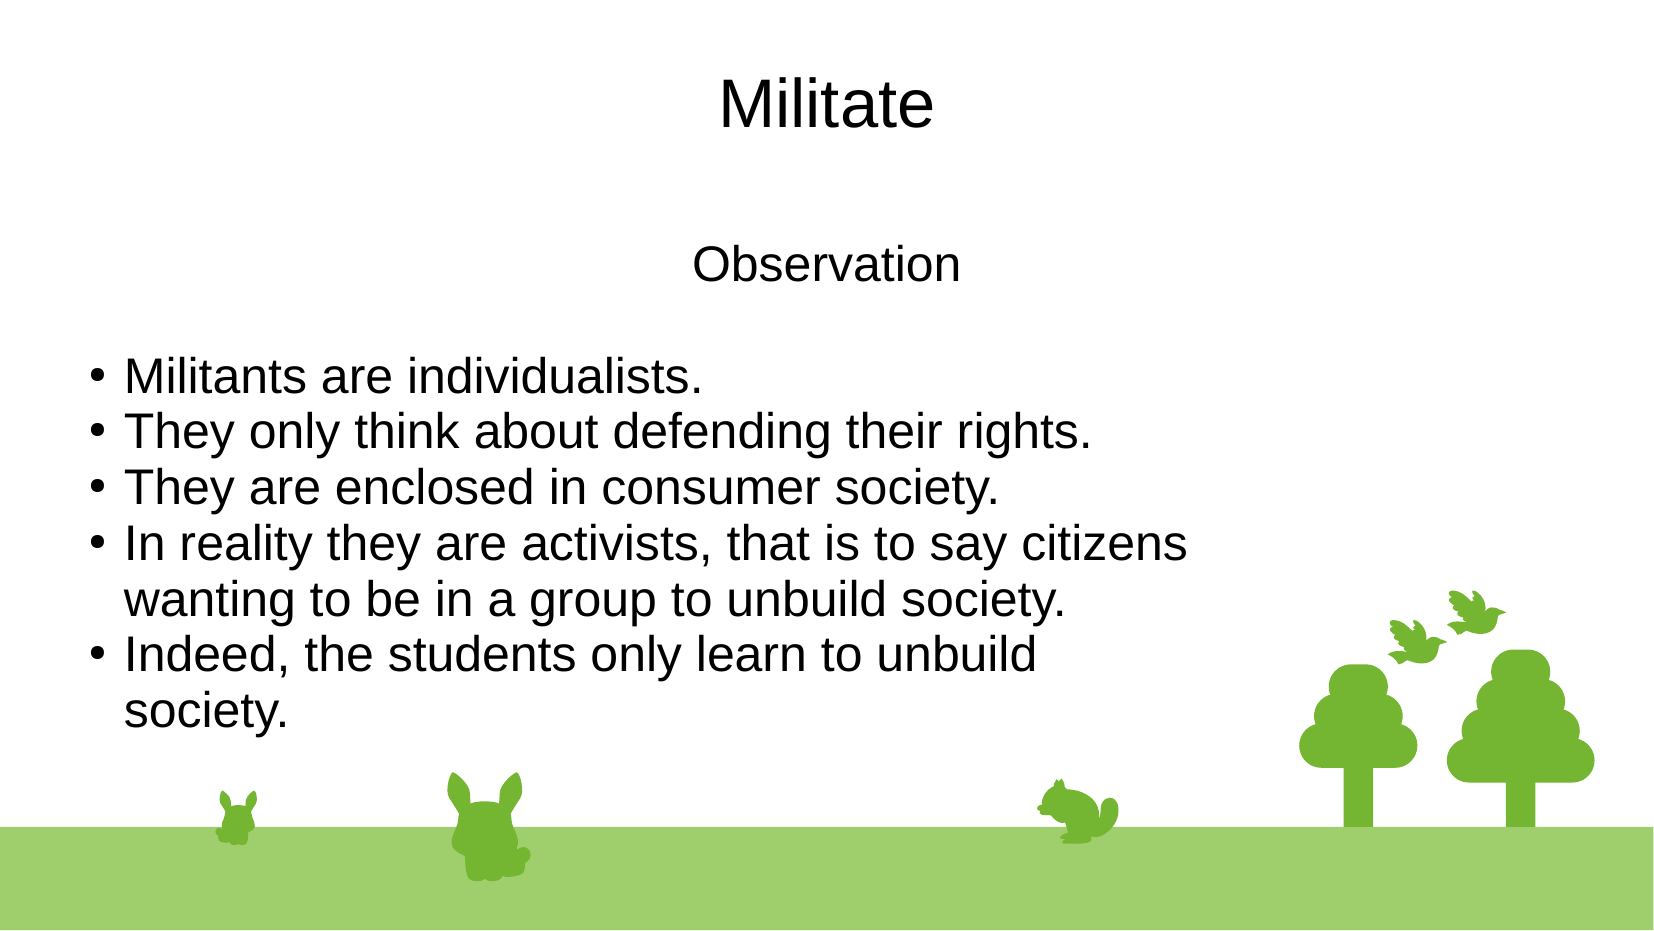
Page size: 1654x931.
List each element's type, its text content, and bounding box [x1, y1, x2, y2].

title Militate [88, 29, 1565, 178]
subtitle Observation Militants are individualists. They only think about defending their rights. They are enclosed in consumer society. In reality they are activists, that is to say citizens wanting to be in a group to unbuild society. Indeed, the students only learn to unbuild society. [88, 206, 1565, 768]
